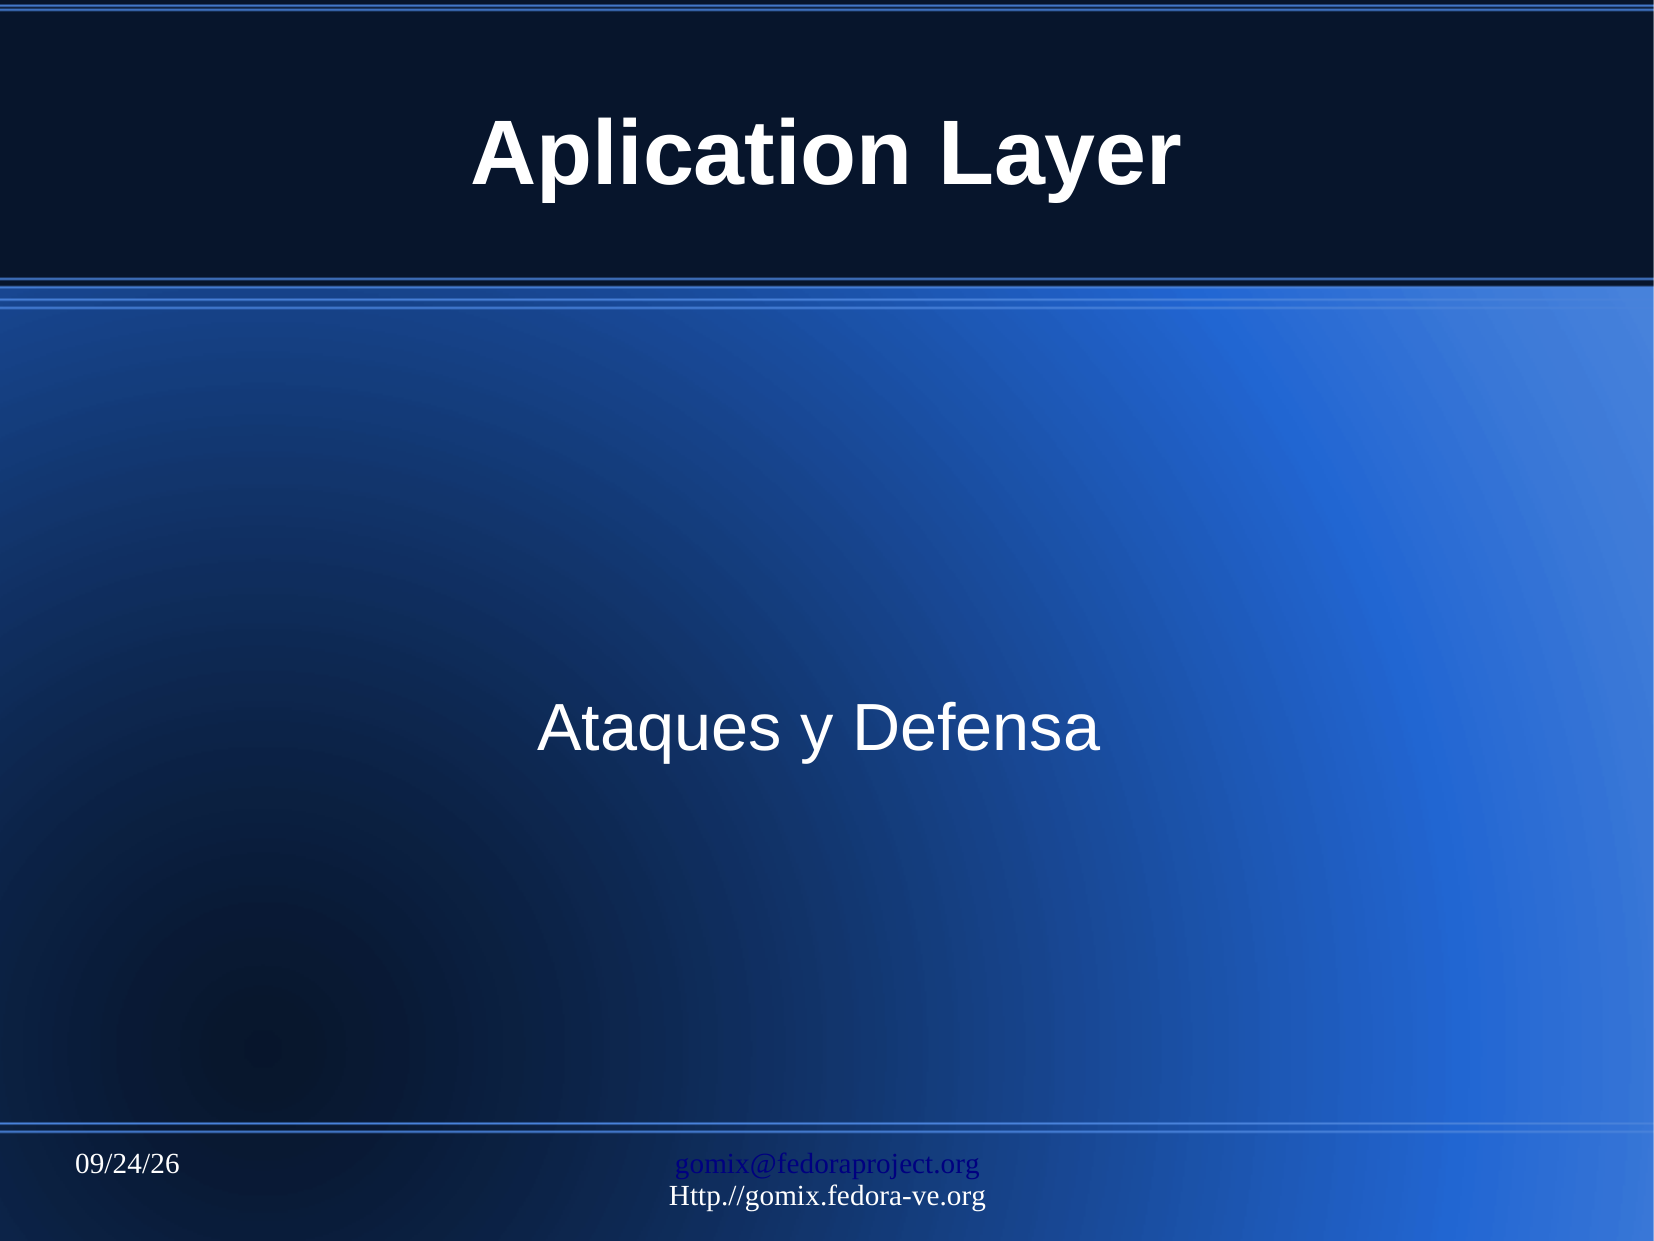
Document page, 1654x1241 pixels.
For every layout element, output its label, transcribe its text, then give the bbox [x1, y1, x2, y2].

picture [0, 0, 1654, 1241]
subtitle Ataques y Defensa [75, 330, 1564, 1126]
title Aplication Layer [82, 49, 1571, 257]
